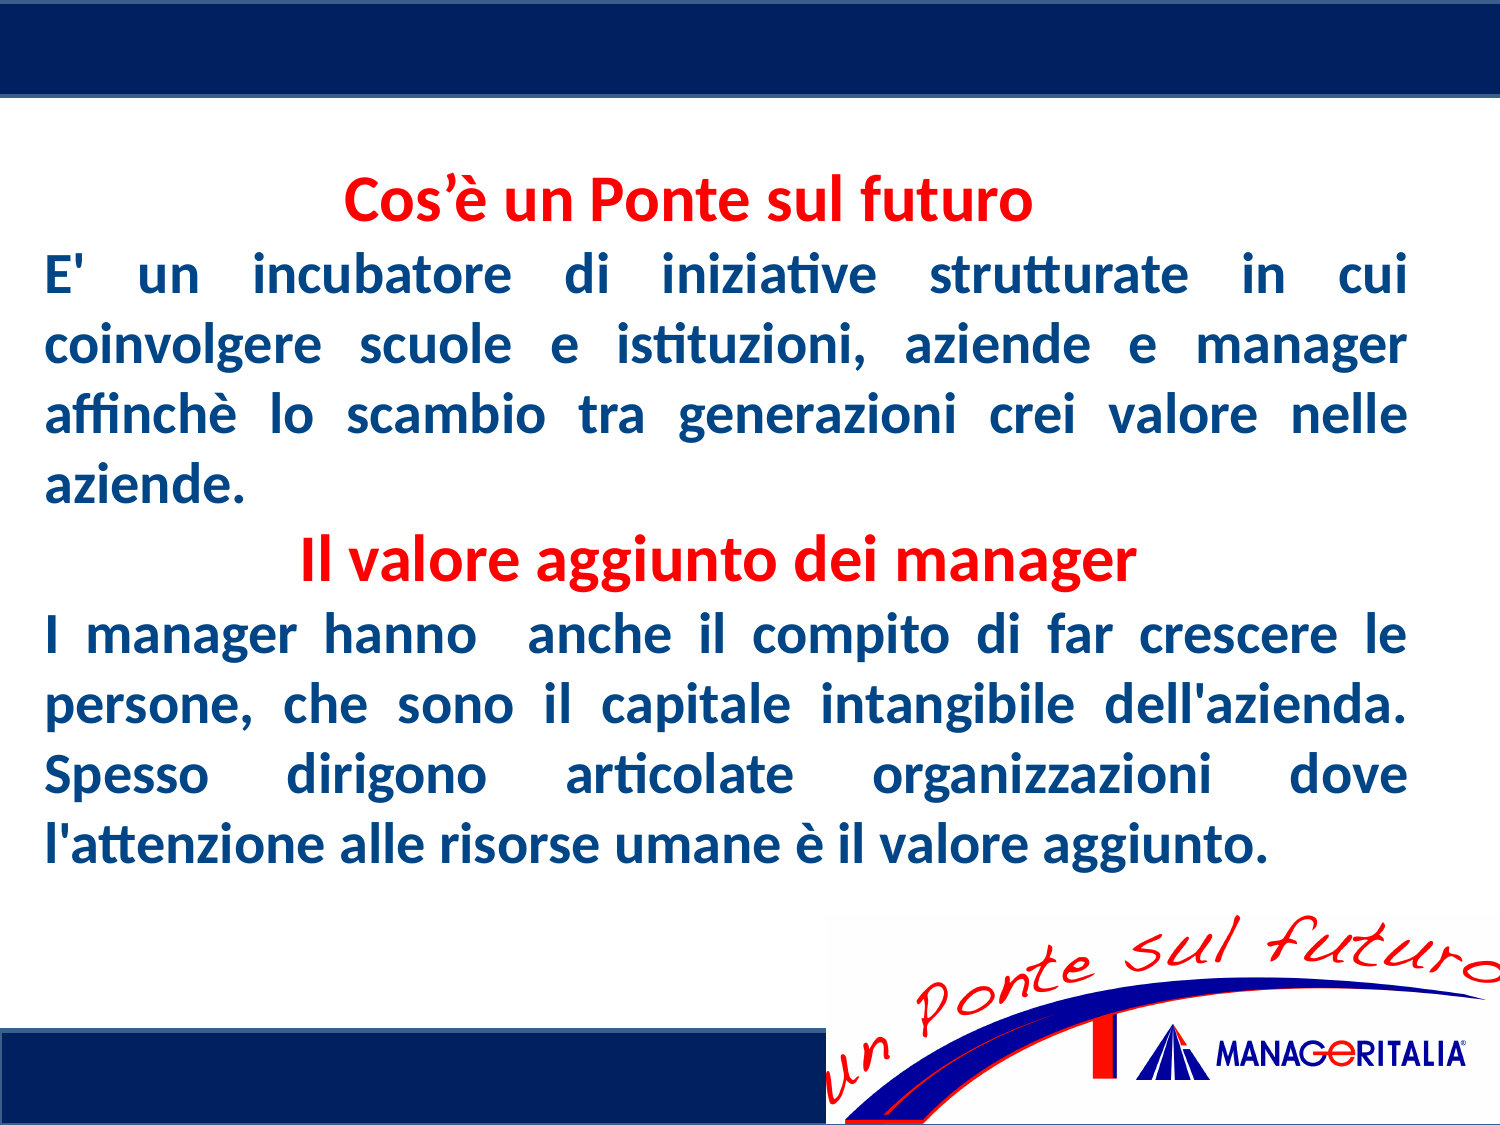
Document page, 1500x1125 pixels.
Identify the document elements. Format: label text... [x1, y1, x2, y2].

text_box [0, 1, 1500, 97]
picture [826, 915, 1500, 1124]
text_box [0, 1030, 1500, 1125]
text_box Cos’è un Ponte sul futuro E' un incubatore di iniziative strutturate in cui coinvolgere scuole e istituzioni, aziende e manager affinchè lo scambio tra generazioni crei valore nelle aziende. Il valore aggiunto dei manager I manager hanno anche il compito di far crescere le persone, che sono il capitale intangibile dell'azienda. Spesso dirigono articolate organizzazioni dove l'attenzione alle risorse umane è il valore aggiunto. [29, 147, 1424, 1030]
